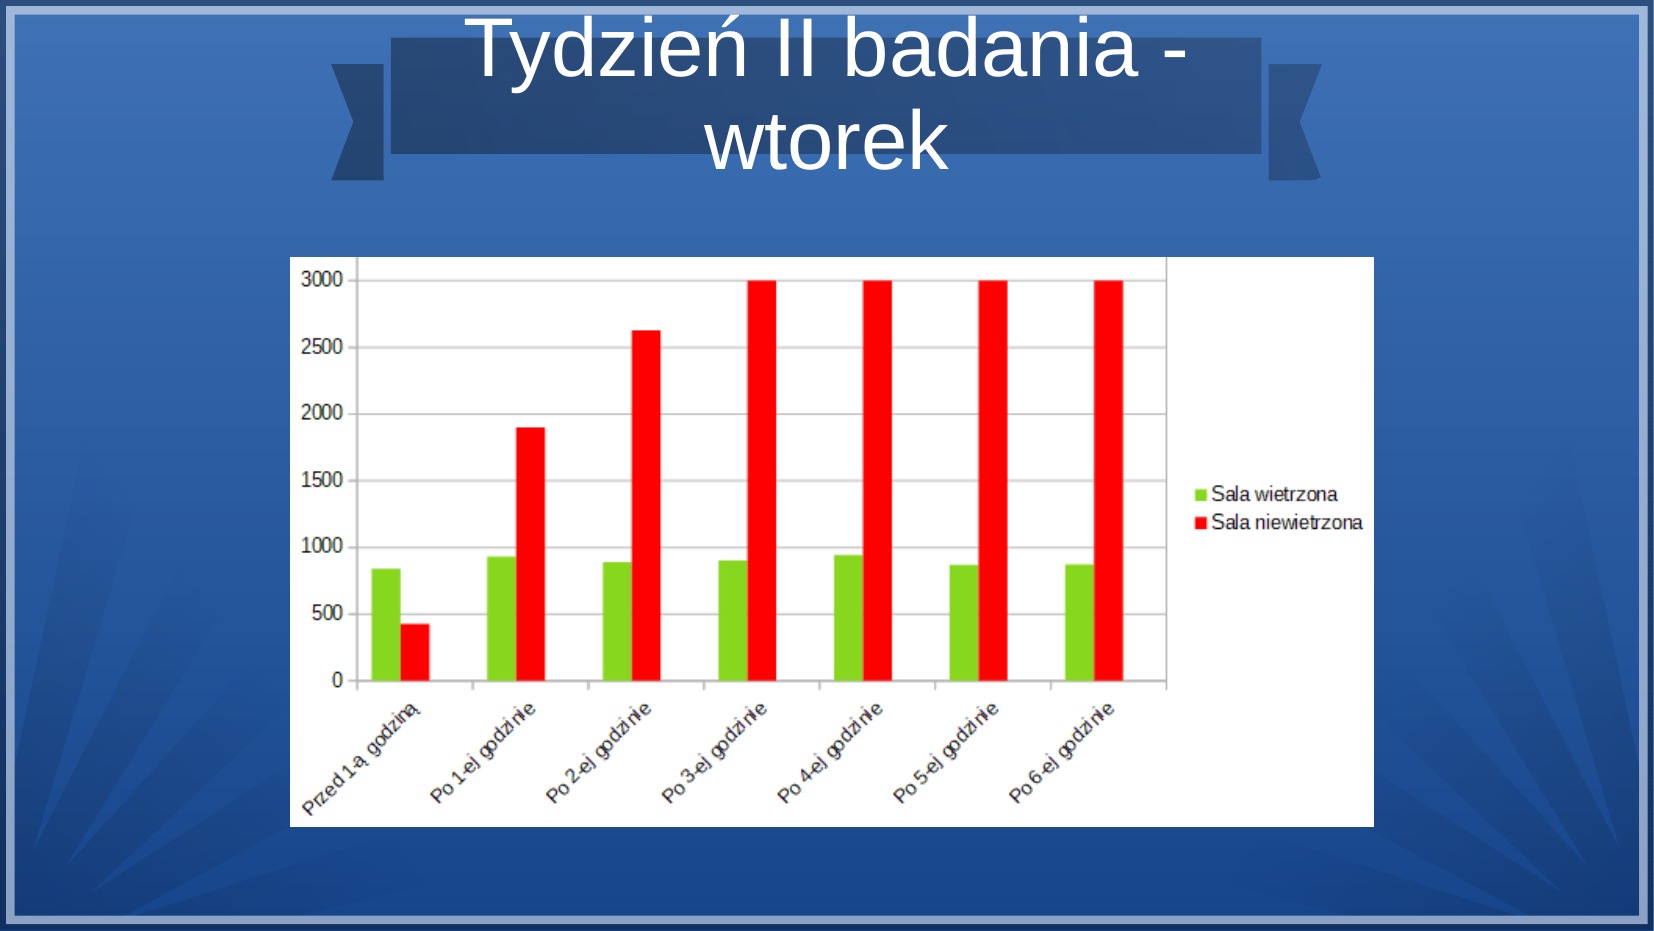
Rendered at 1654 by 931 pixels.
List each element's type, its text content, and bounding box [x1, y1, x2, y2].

picture [290, 257, 1374, 827]
title Tydzień II badania - wtorek [389, 1, 1264, 188]
